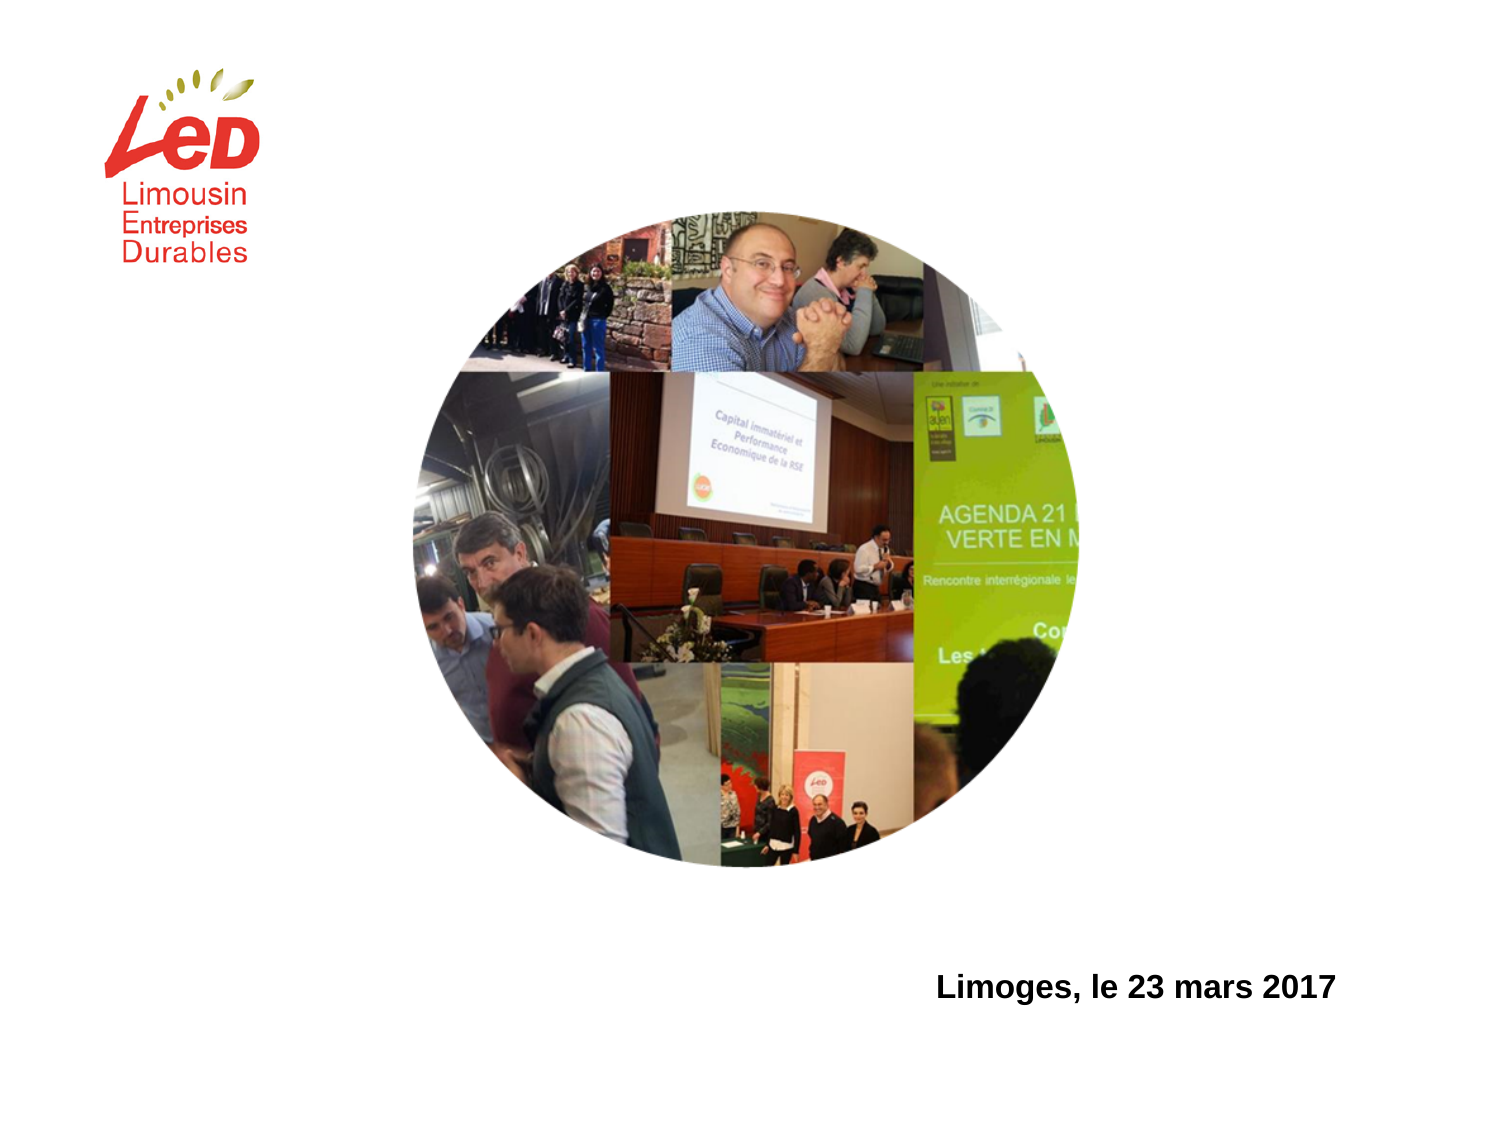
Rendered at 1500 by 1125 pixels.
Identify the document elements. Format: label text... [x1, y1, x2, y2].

picture [398, 196, 1102, 876]
picture [88, 50, 290, 298]
text_box Limoges, le 23 mars 2017 [921, 961, 1465, 1013]
